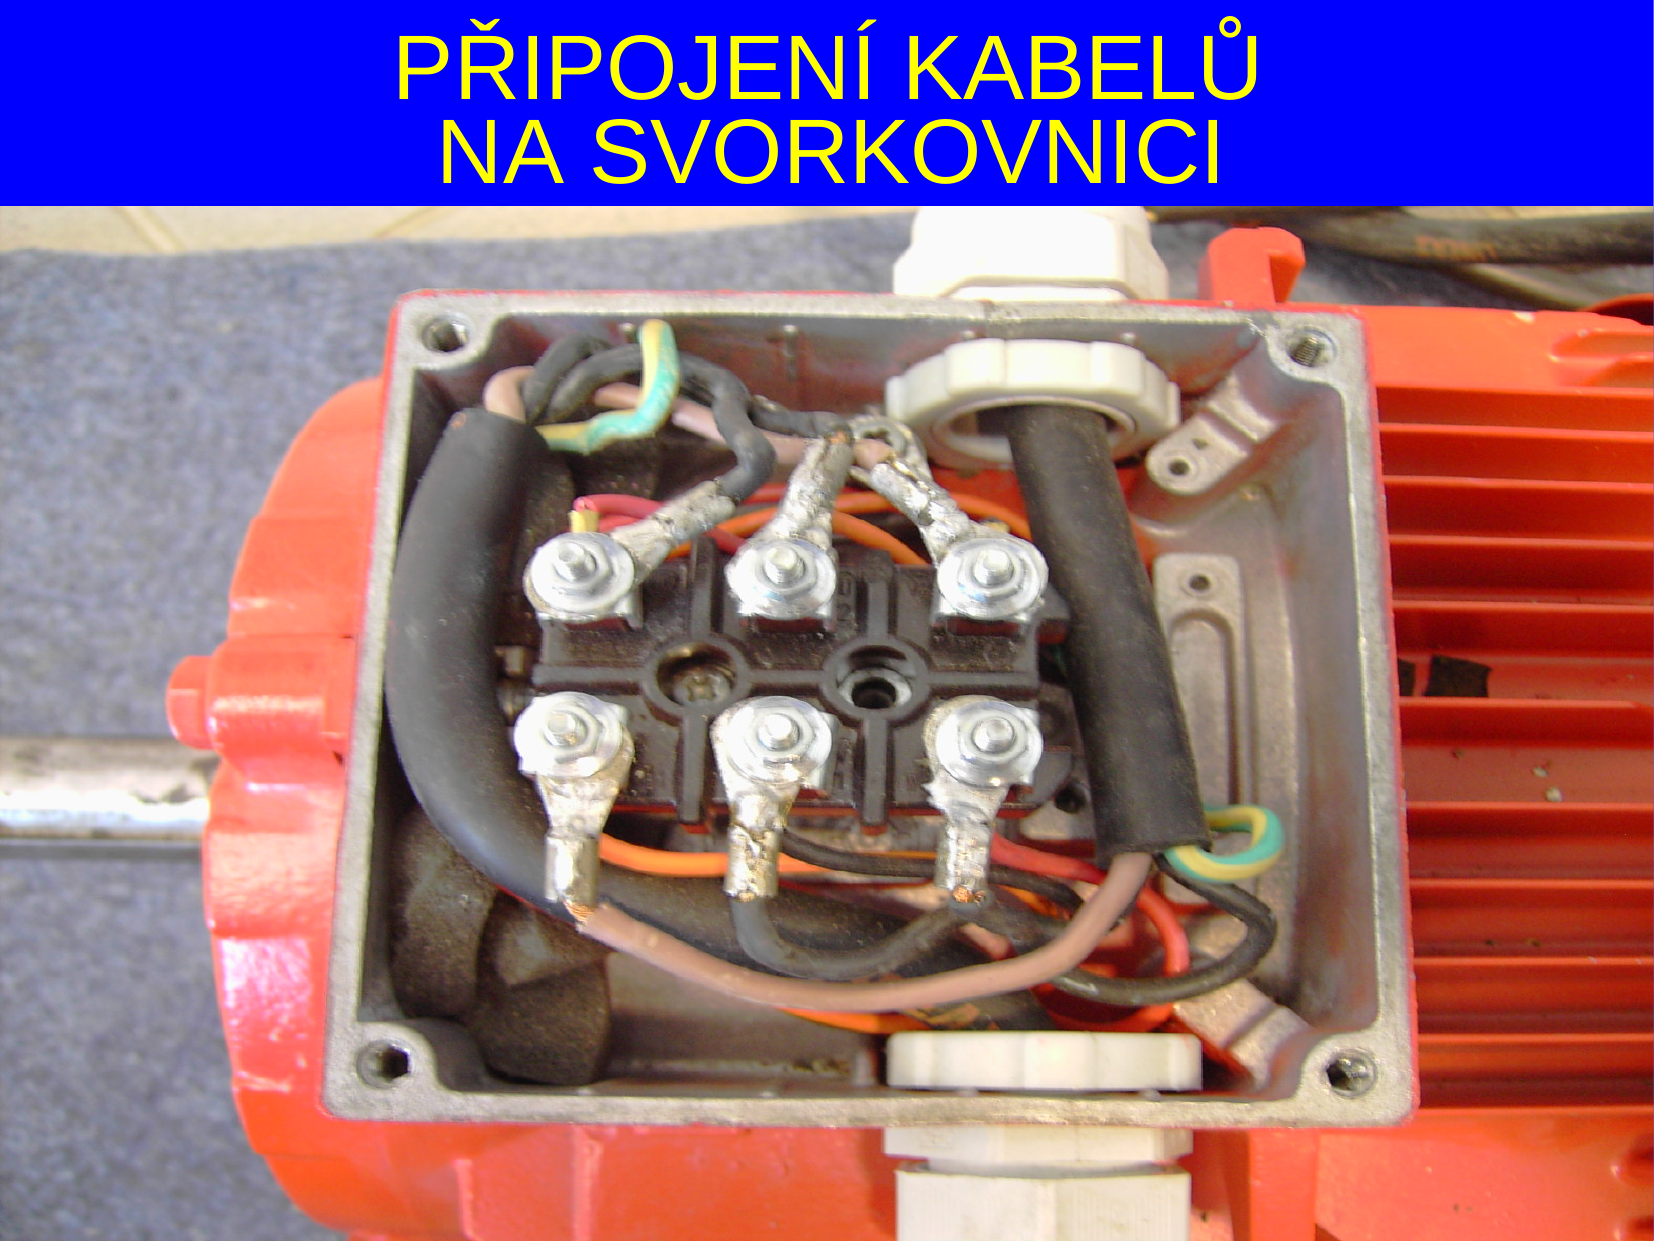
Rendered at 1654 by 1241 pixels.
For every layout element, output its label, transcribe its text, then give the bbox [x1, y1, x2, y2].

picture [0, 206, 1654, 1241]
title PŘIPOJENÍ KABELŮ NA SVORKOVNICI [88, 0, 1576, 206]
